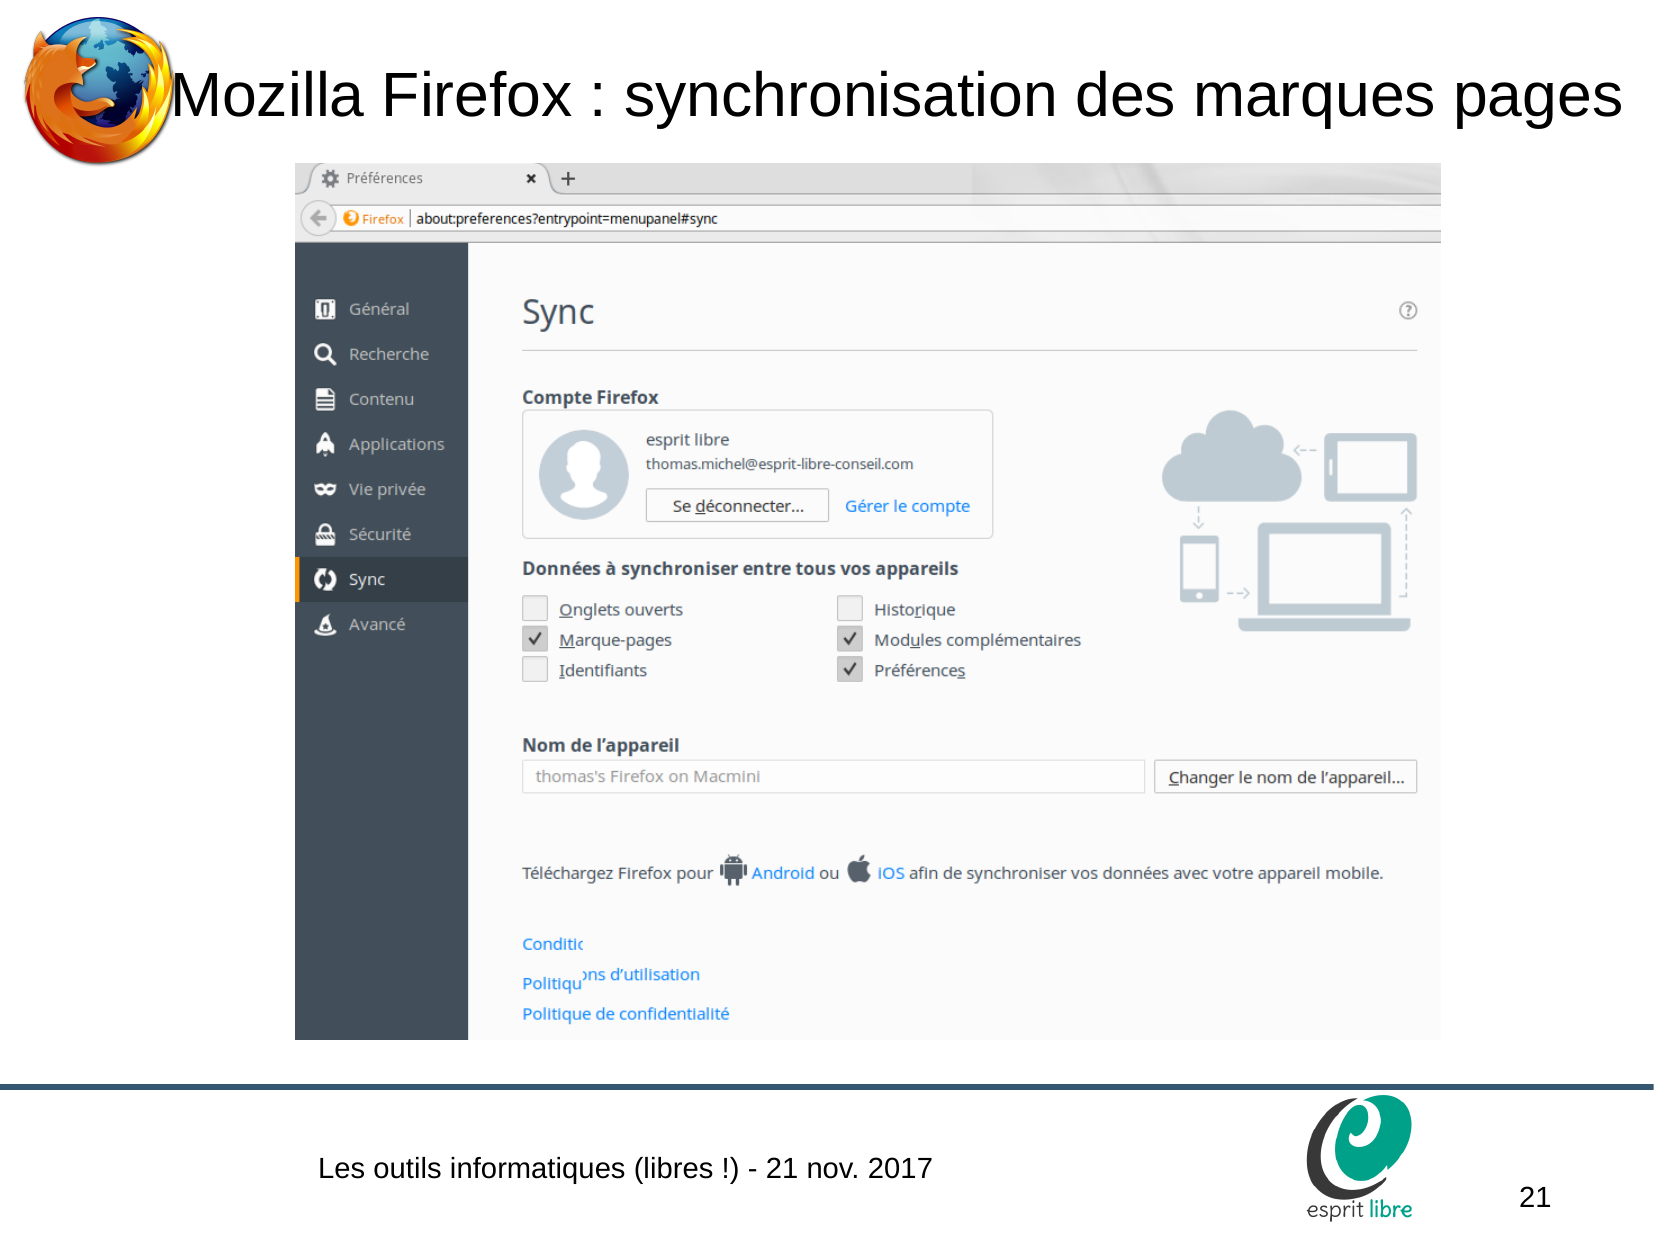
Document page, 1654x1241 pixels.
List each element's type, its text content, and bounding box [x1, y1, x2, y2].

picture [1293, 1092, 1424, 1223]
title Mozilla Firefox : synchronisation des marques pages [182, 20, 1654, 169]
picture [295, 163, 1441, 1040]
picture [21, 17, 182, 172]
